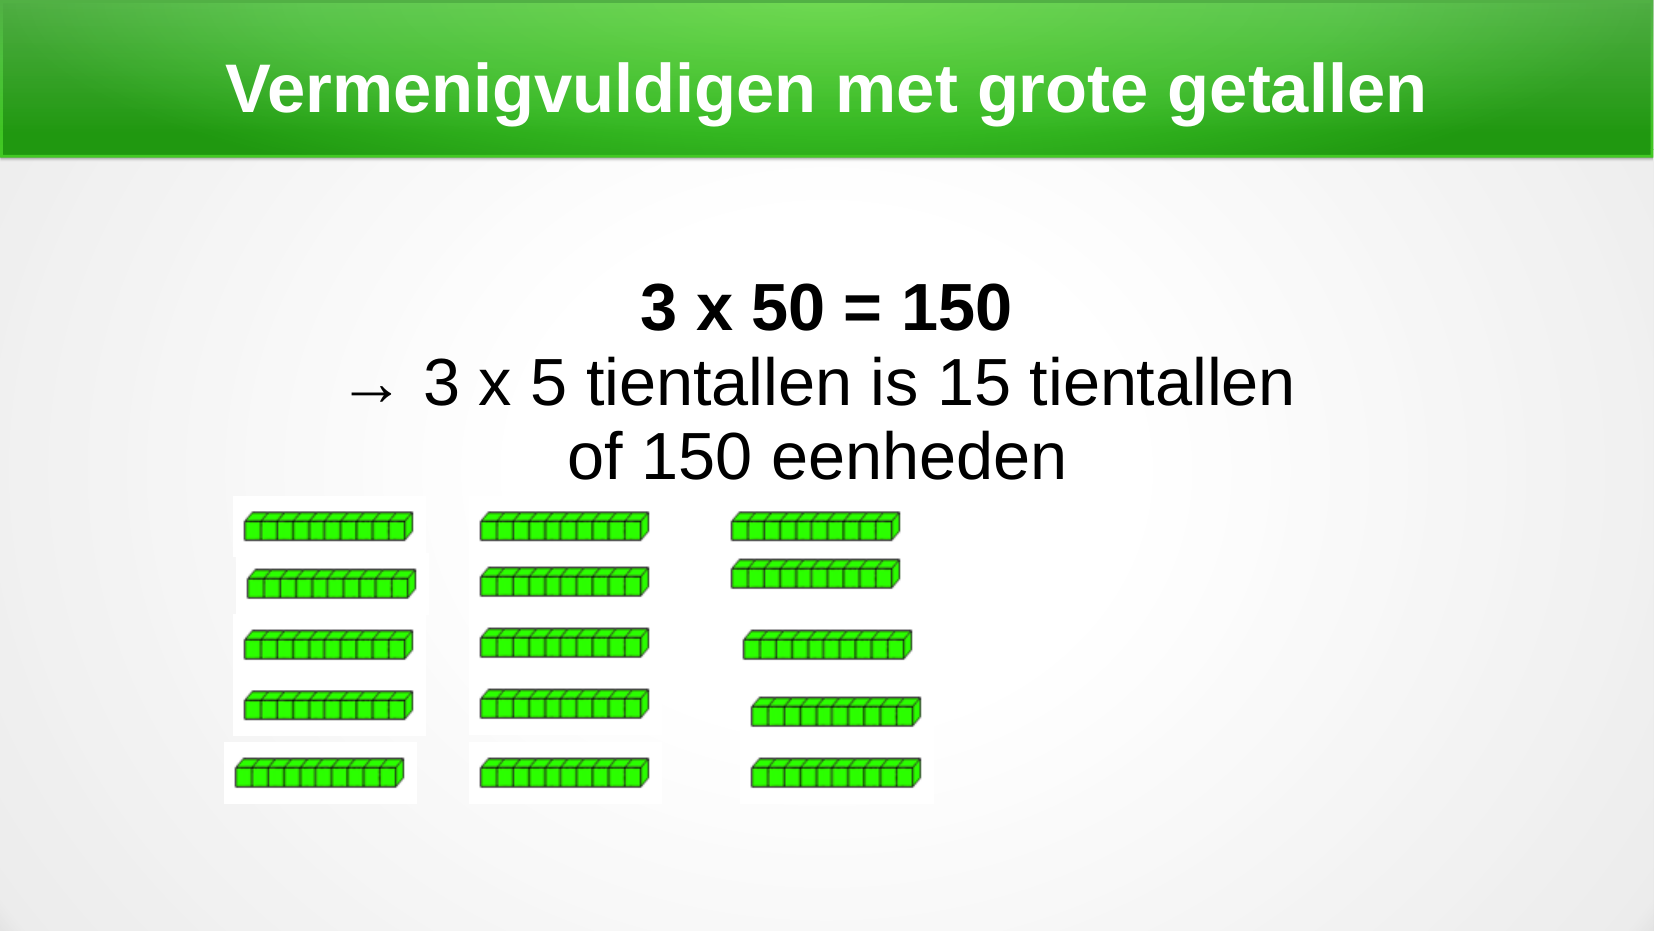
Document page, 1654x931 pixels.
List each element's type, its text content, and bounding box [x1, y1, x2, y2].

picture [732, 614, 925, 676]
picture [720, 496, 913, 605]
picture [469, 742, 662, 804]
subtitle 3 x 50 = 150 → 3 x 5 tientallen is 15 tientallen of 150 eenheden [82, 224, 1571, 764]
picture [740, 681, 934, 804]
picture [469, 496, 662, 735]
picture [233, 496, 429, 736]
title Vermenigvuldigen met grote getallen [82, 35, 1571, 142]
picture [224, 742, 417, 804]
